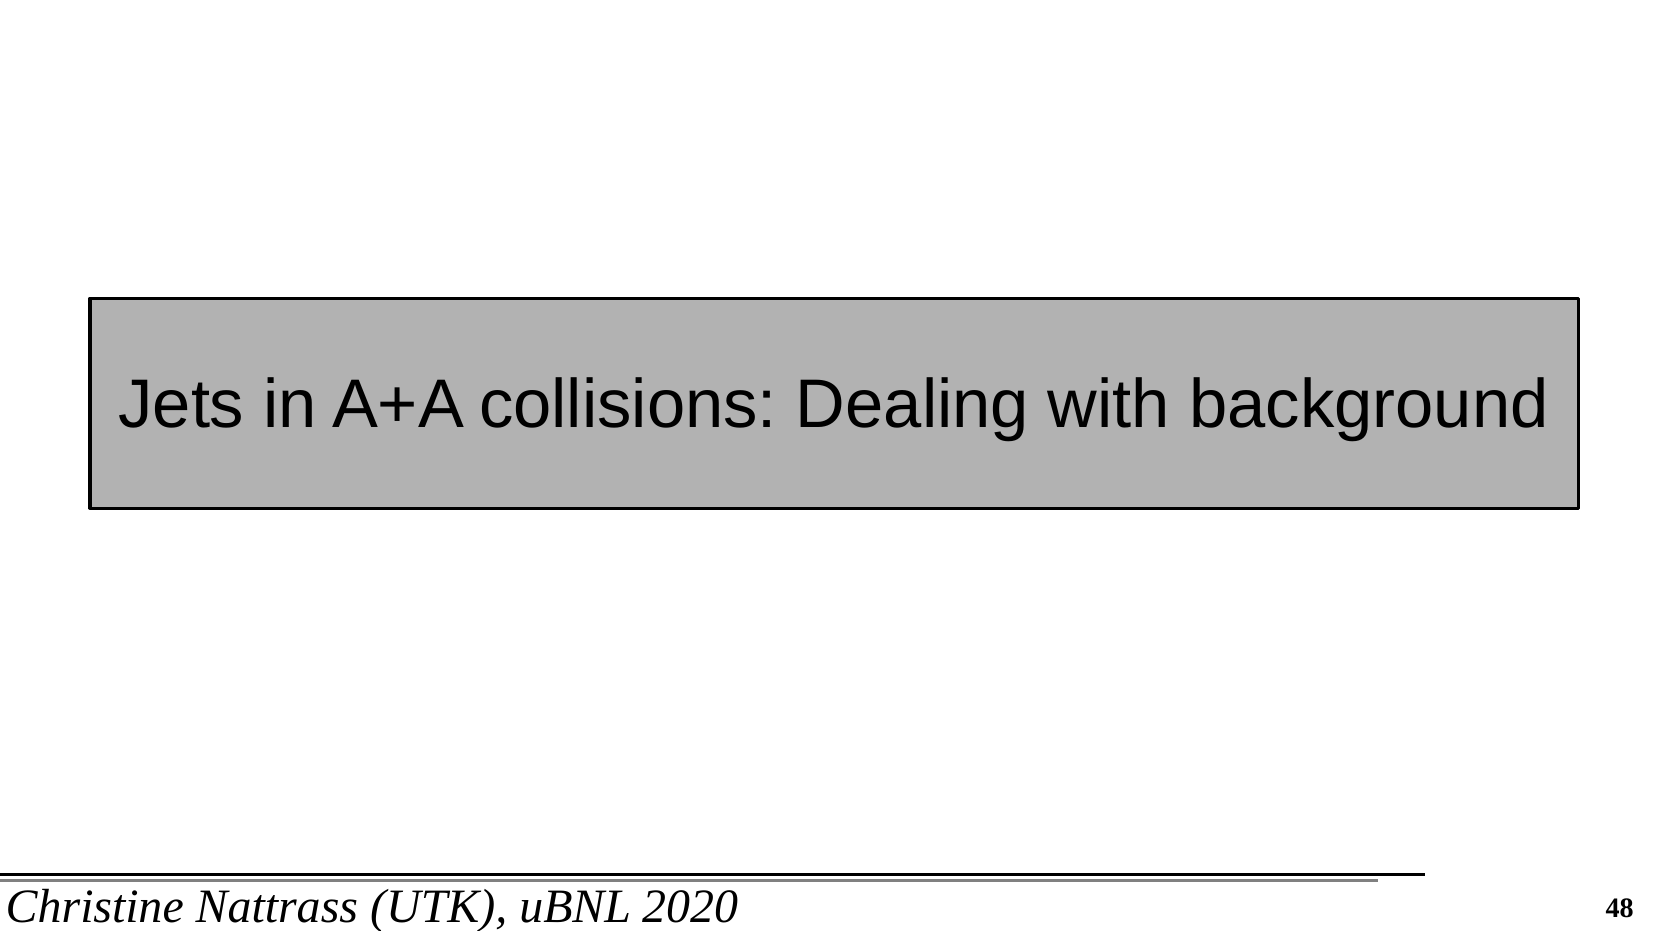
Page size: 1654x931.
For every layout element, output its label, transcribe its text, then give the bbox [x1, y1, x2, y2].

title Jets in A+A collisions: Dealing with background [90, 298, 1579, 509]
